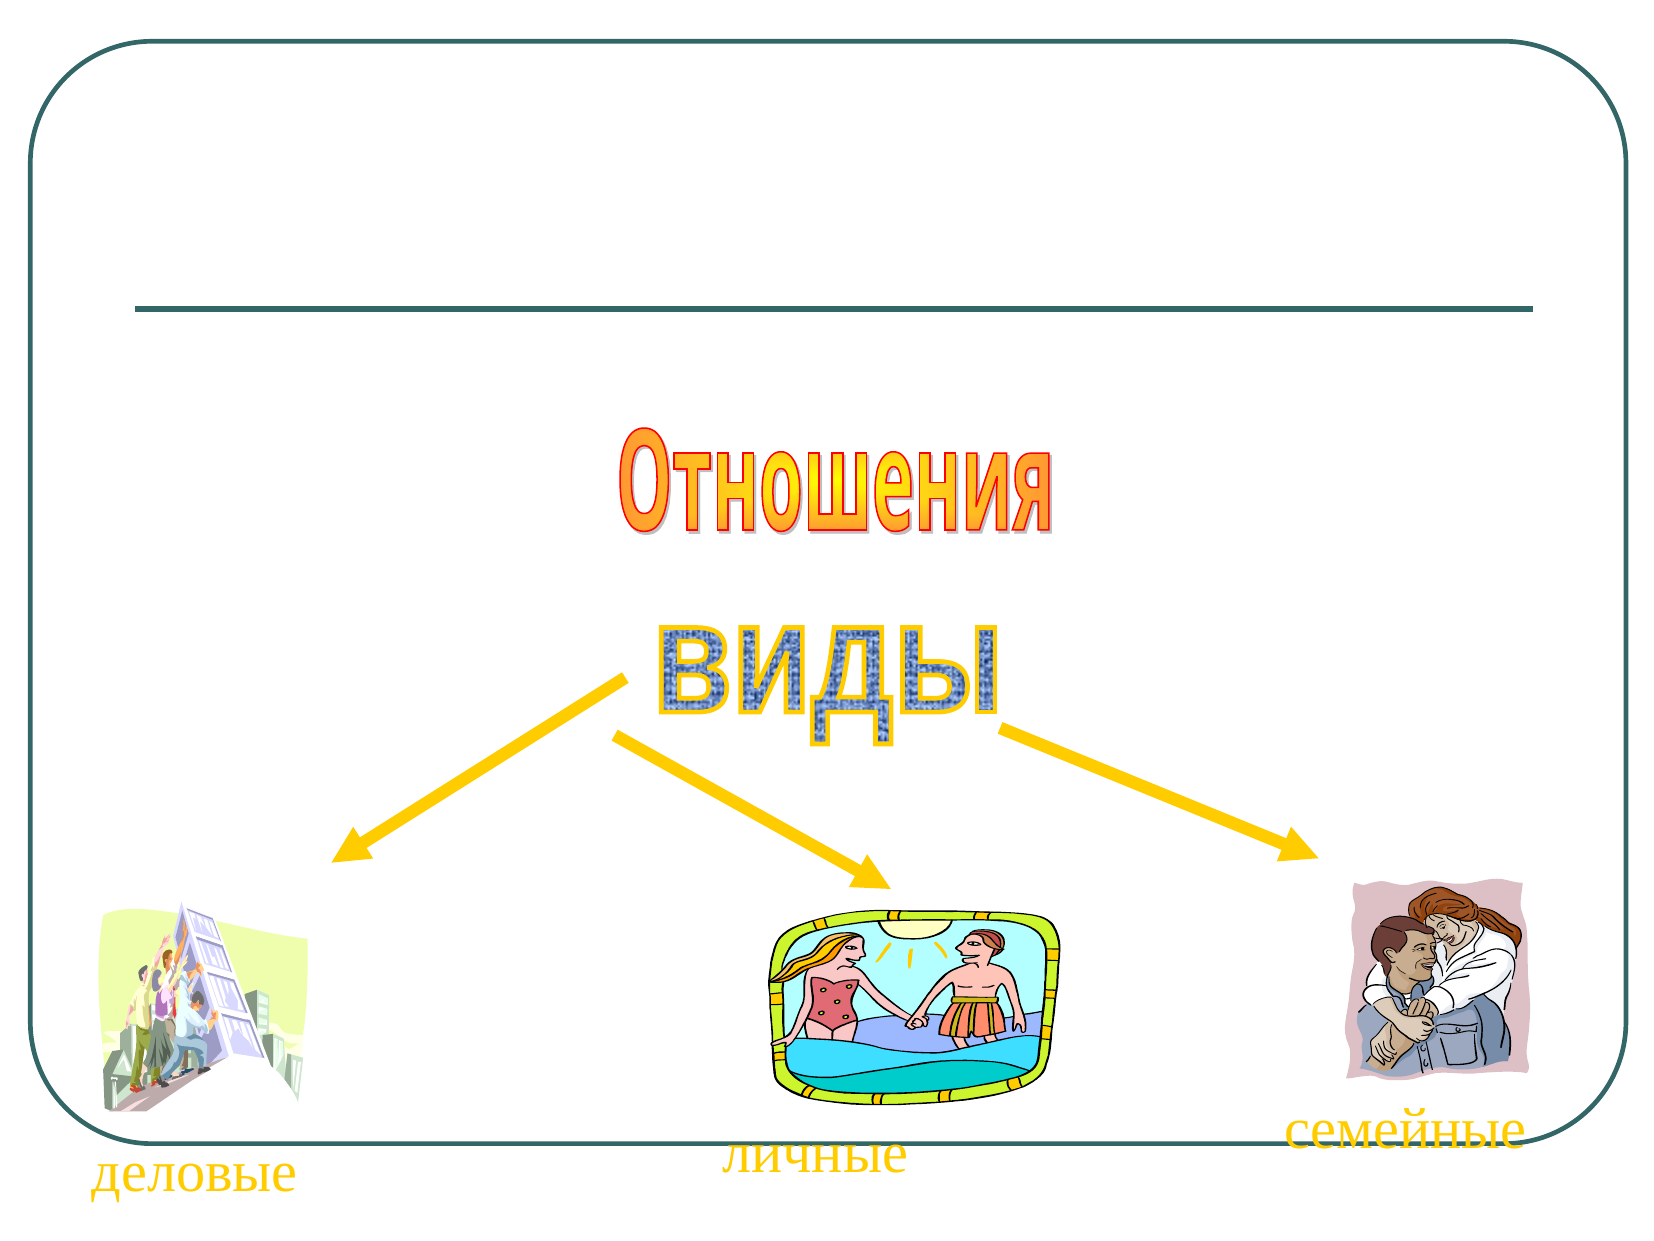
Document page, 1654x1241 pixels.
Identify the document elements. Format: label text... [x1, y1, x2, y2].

text_box Отношения [674, 453, 711, 531]
text_box Отношения [966, 453, 1007, 530]
text_box виды [740, 627, 803, 713]
text_box Отношения [808, 453, 867, 530]
chart [97, 898, 310, 1115]
text_box деловые [76, 1125, 313, 1211]
text_box Отношения [1012, 453, 1049, 530]
text_box Отношения [620, 428, 669, 532]
text_box виды [977, 627, 995, 713]
text_box Отношения [919, 453, 956, 530]
text_box семейные [1269, 1082, 1542, 1168]
text_box Отношения [717, 453, 754, 530]
text_box Отношения [762, 451, 800, 532]
text_box личные [707, 1106, 924, 1193]
text_box Отношения [875, 451, 911, 532]
text_box виды [661, 627, 727, 713]
chart [1340, 877, 1533, 1082]
text_box виды [812, 627, 892, 744]
chart [767, 908, 1063, 1107]
text_box виды [902, 627, 968, 713]
